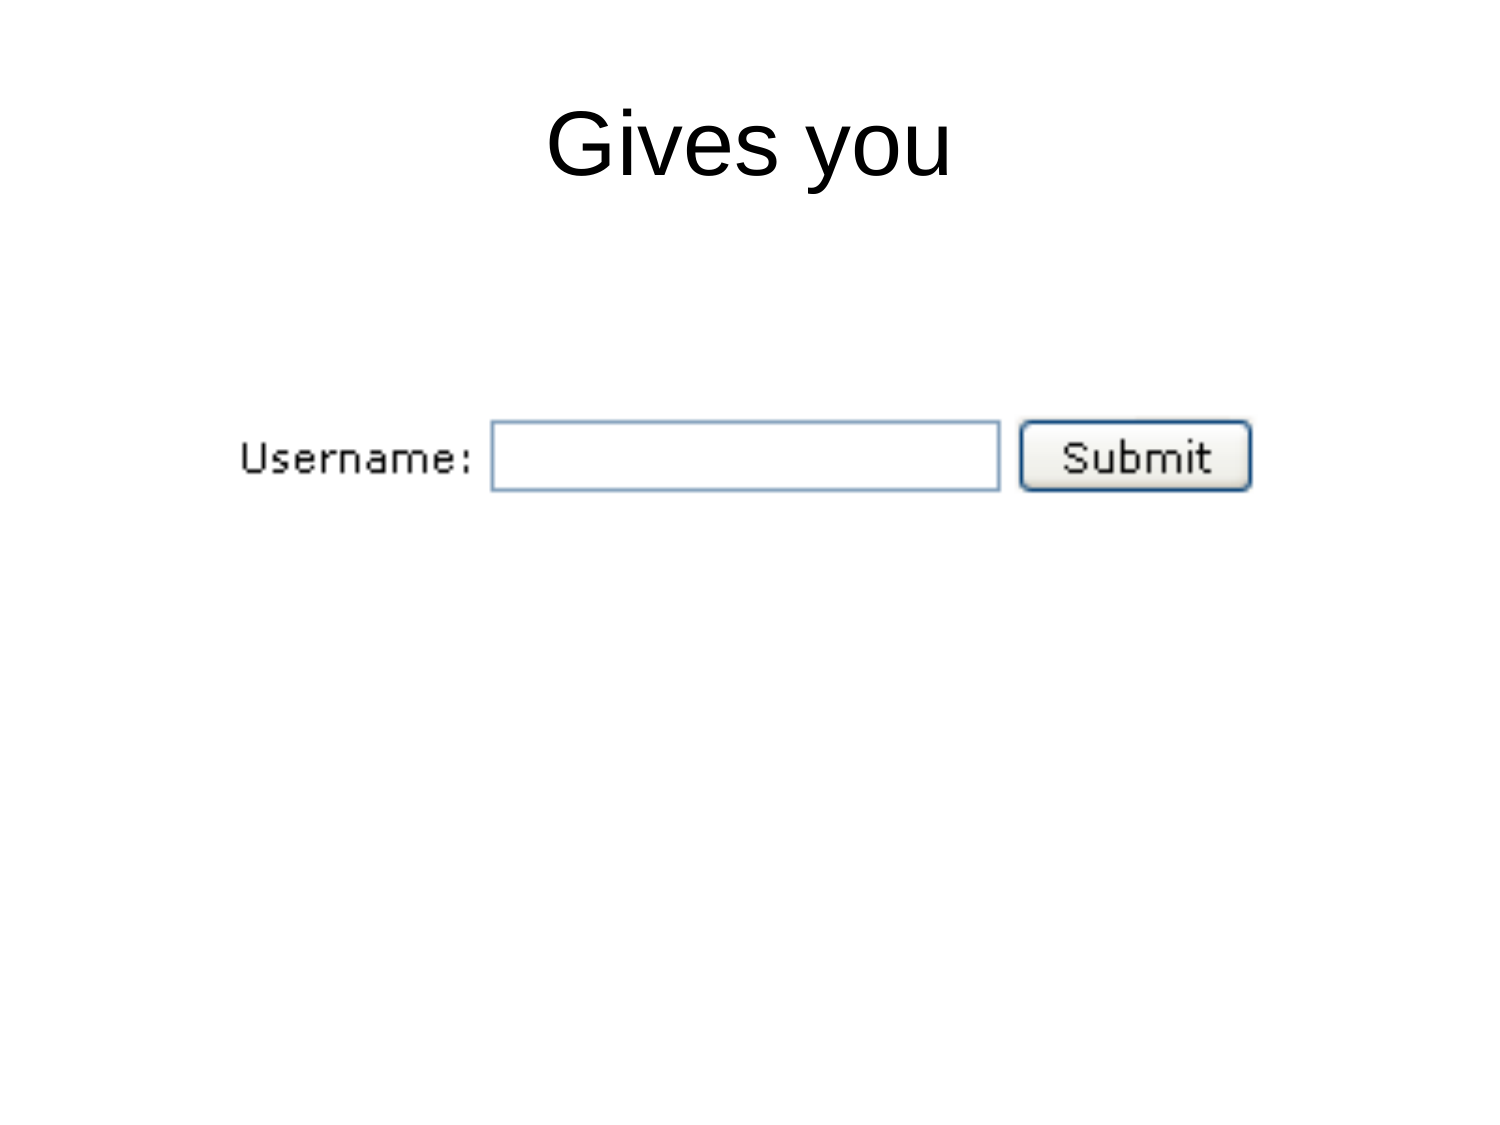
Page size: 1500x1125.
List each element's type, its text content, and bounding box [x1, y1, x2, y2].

title Gives you [75, 45, 1426, 233]
picture [194, 385, 1329, 529]
